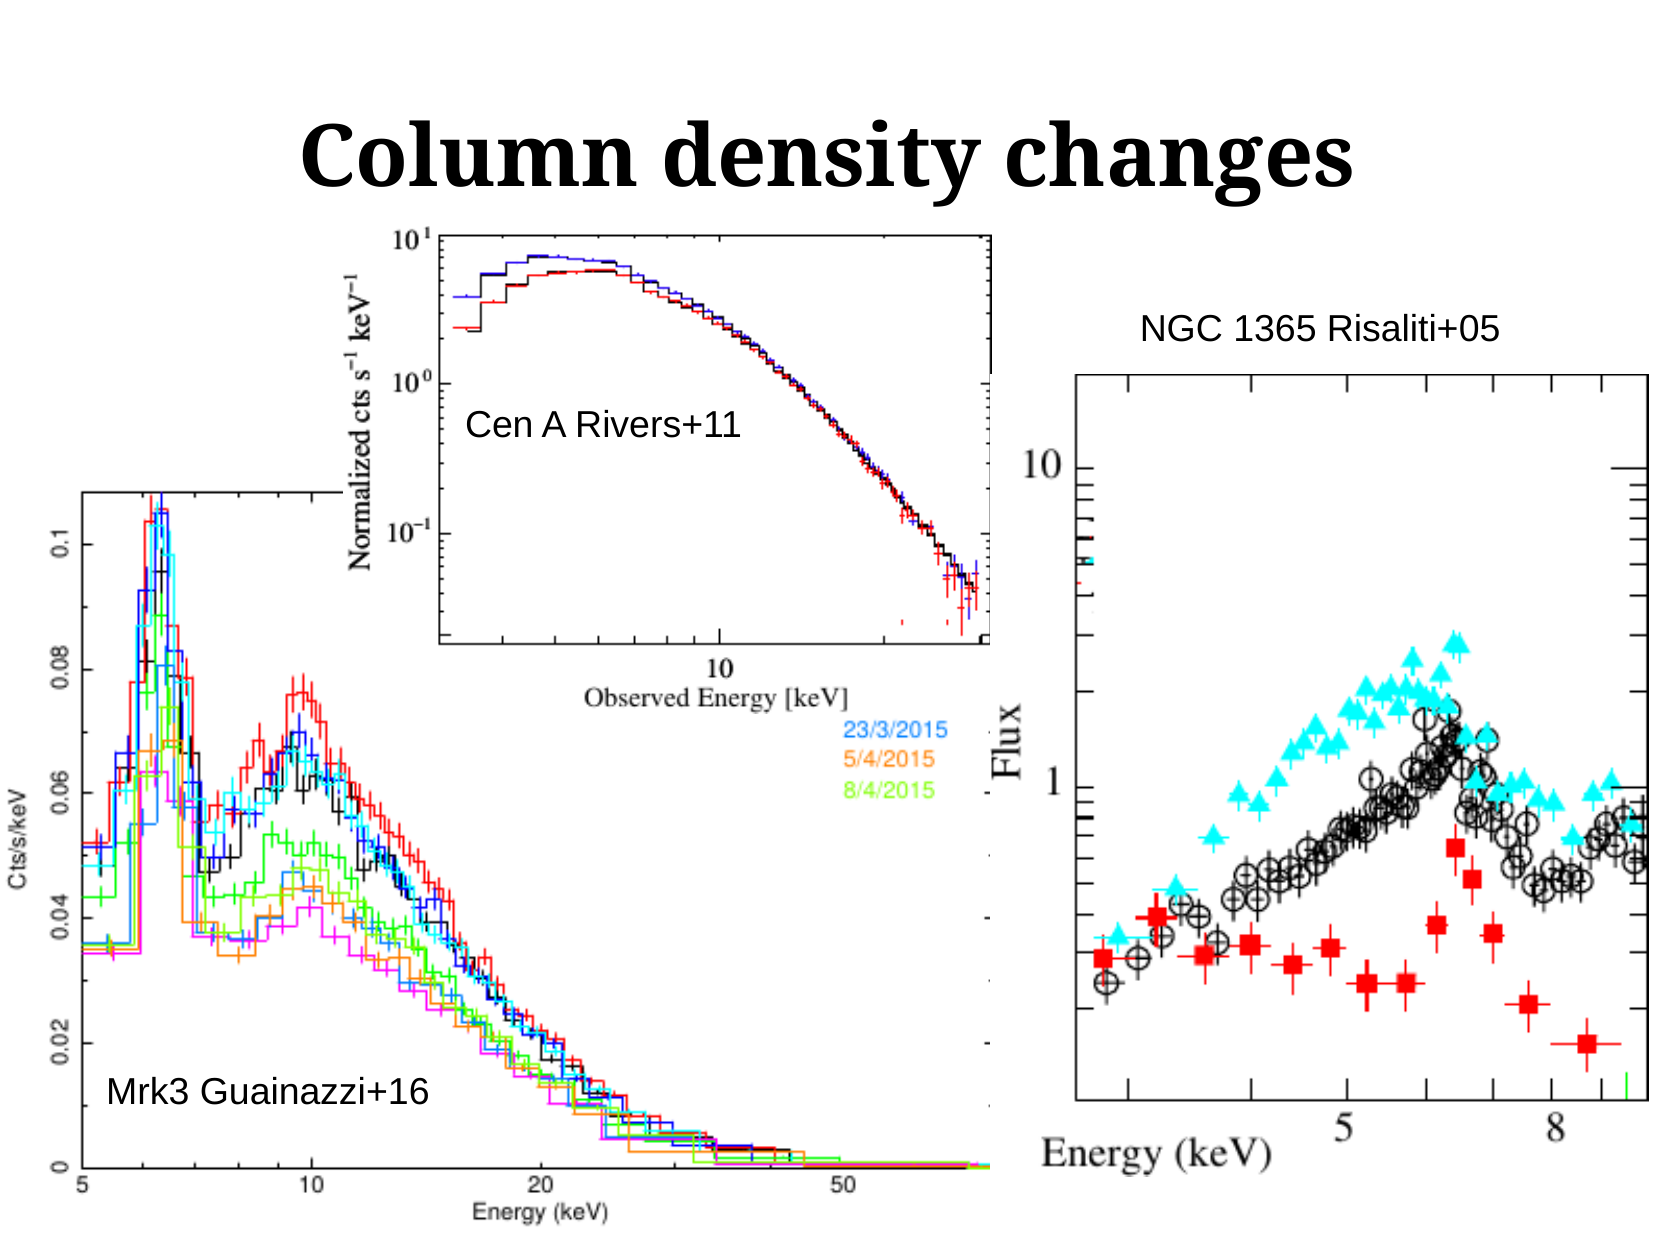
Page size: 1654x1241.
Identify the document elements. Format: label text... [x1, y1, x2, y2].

picture [0, 226, 1649, 1241]
text_box NGC 1365 Risaliti+05 [1125, 300, 1538, 357]
text_box Mrk3 Guainazzi+16 [91, 1063, 504, 1120]
text_box Cen A Rivers+11 [450, 396, 863, 453]
title Column density changes [82, 49, 1571, 257]
